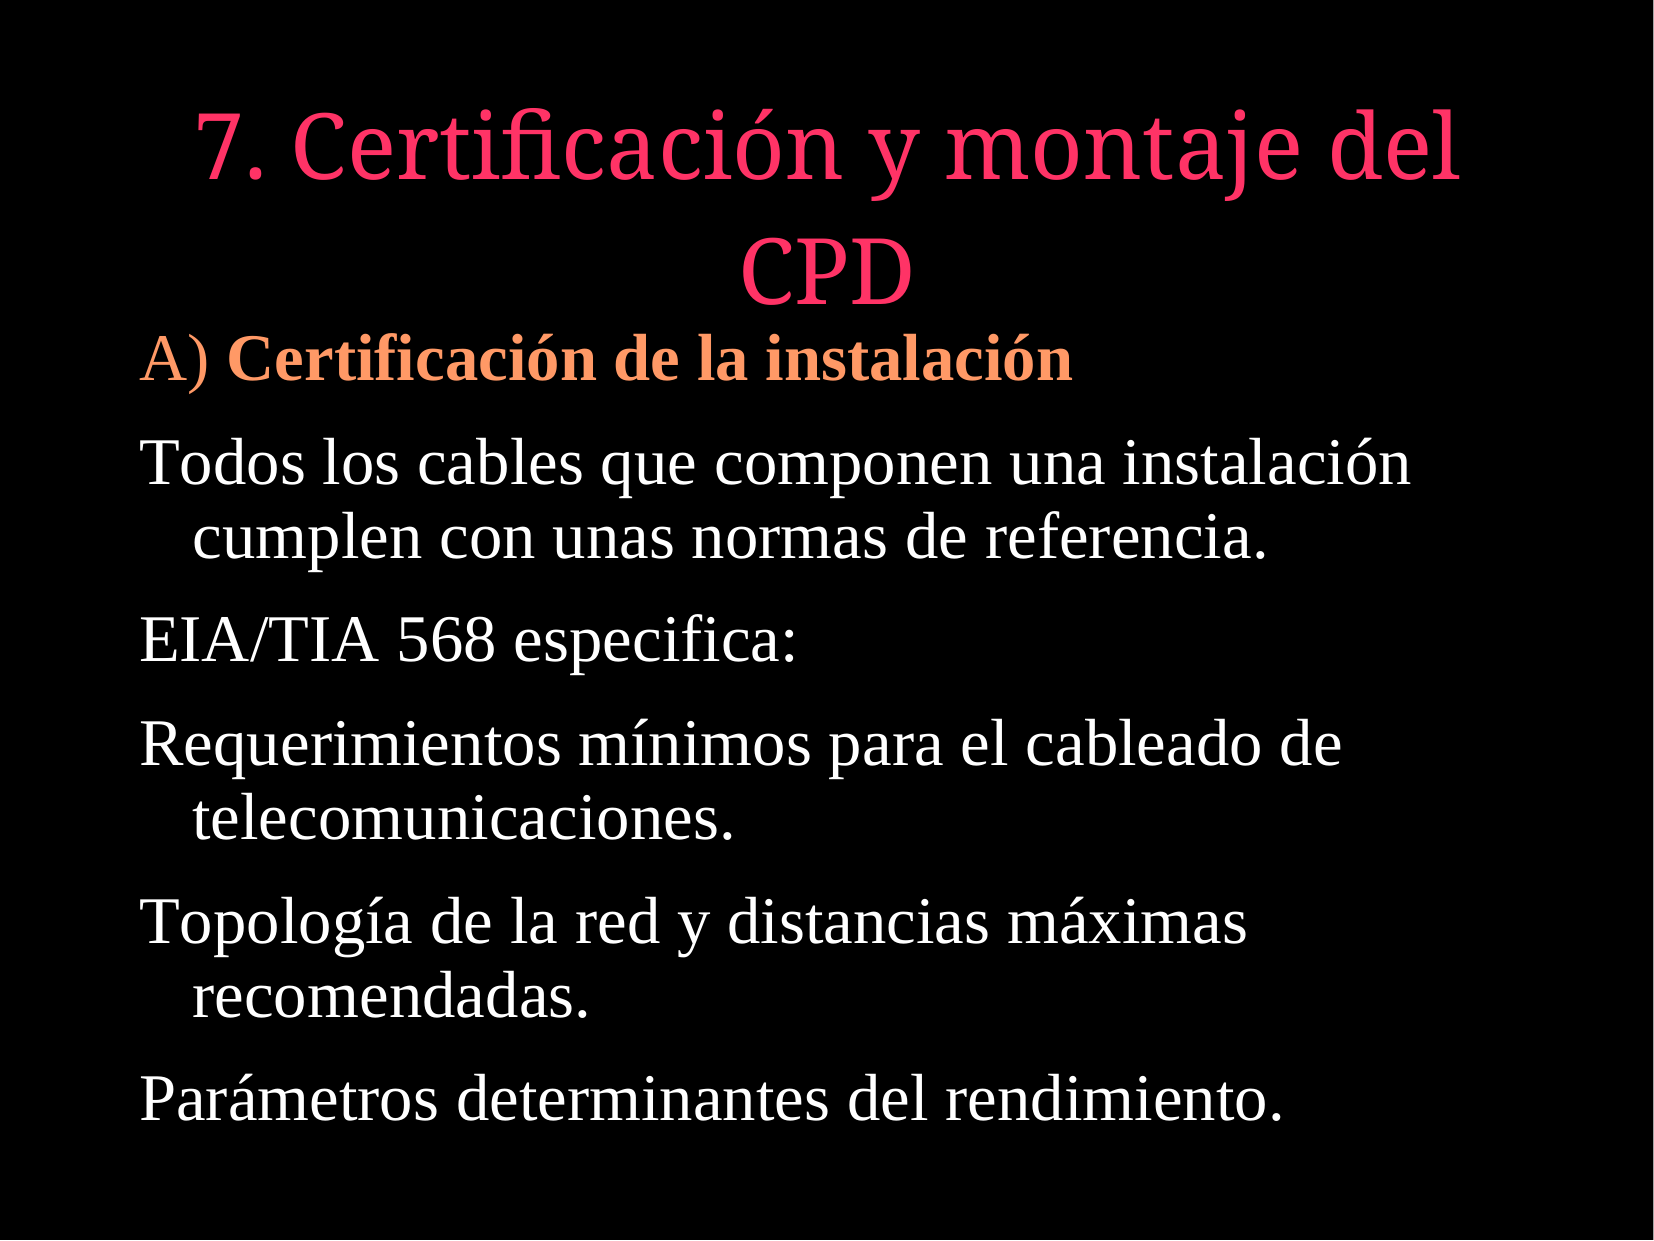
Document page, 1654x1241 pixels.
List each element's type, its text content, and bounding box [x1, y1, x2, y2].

list A) Certificación de la instalación Todos los cables que componen una instalación cumplen con unas normas de referencia. EIA/TIA 568 especifica: Requerimientos mínimos para el cableado de telecomunicaciones. Topología de la red y distancias máximas recomendadas. Parámetros determinantes del rendimiento. [121, 321, 1534, 1136]
title 7. Certificación y montaje del CPD [121, 102, 1534, 311]
